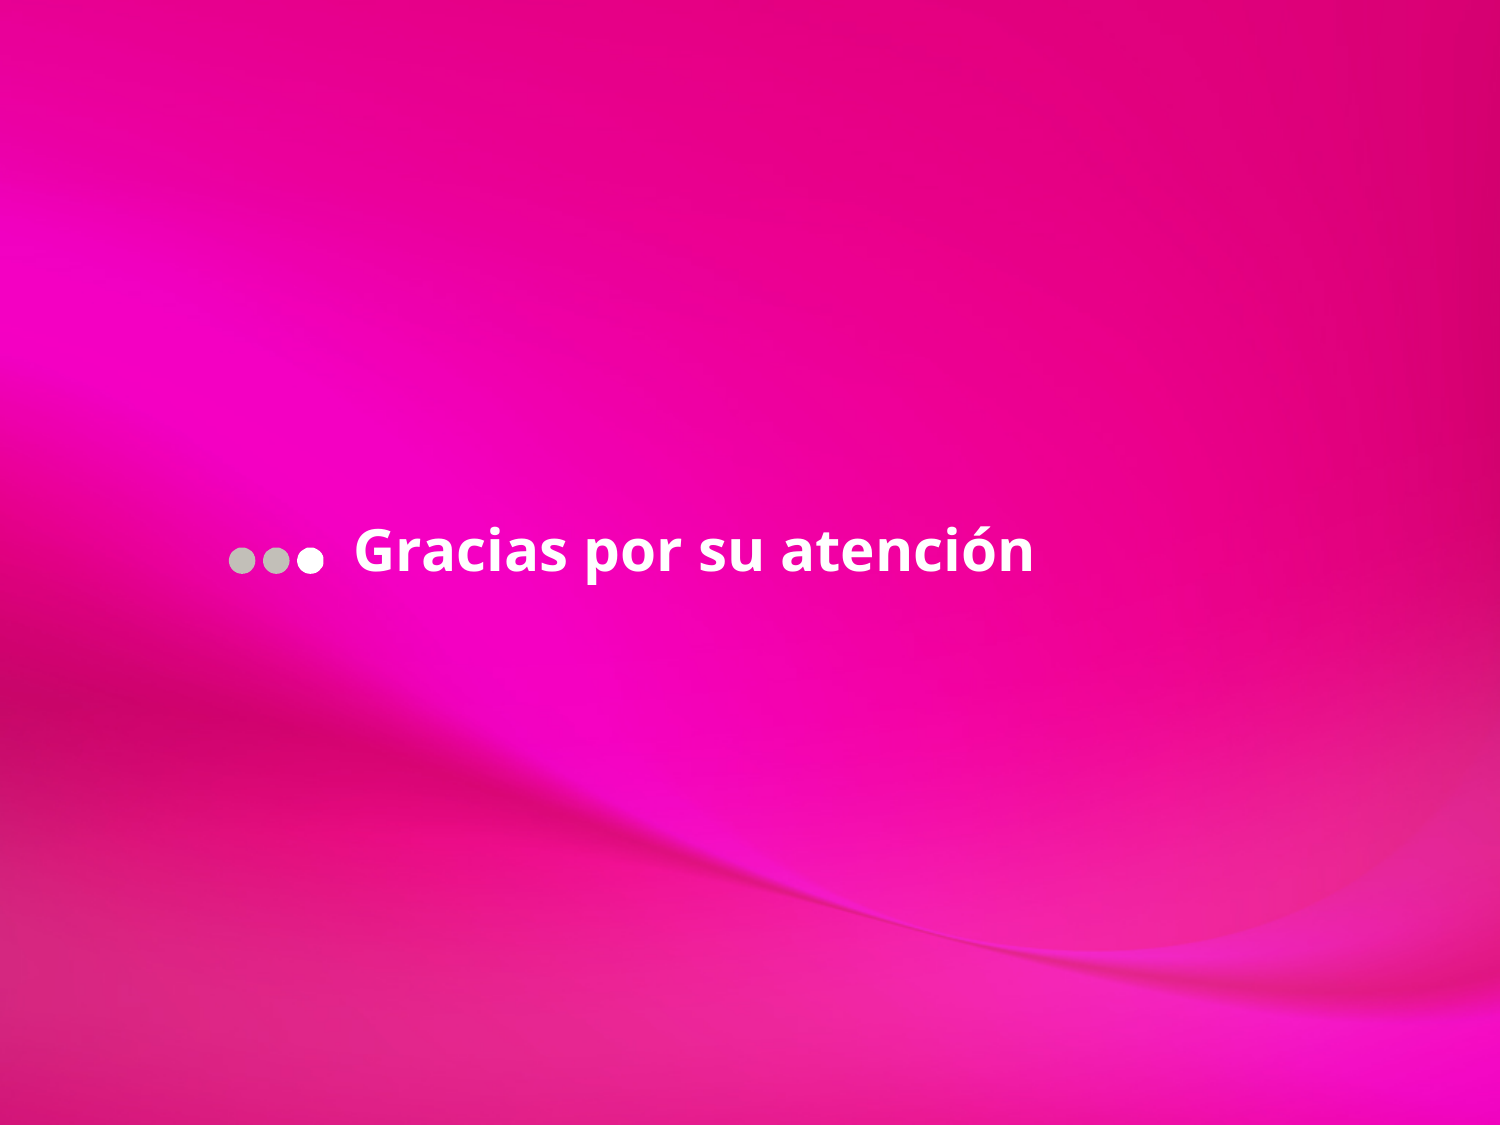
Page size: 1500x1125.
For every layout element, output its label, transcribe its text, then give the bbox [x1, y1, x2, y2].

picture [0, 0, 1500, 1125]
title Gracias por su atención [292, 479, 1072, 699]
